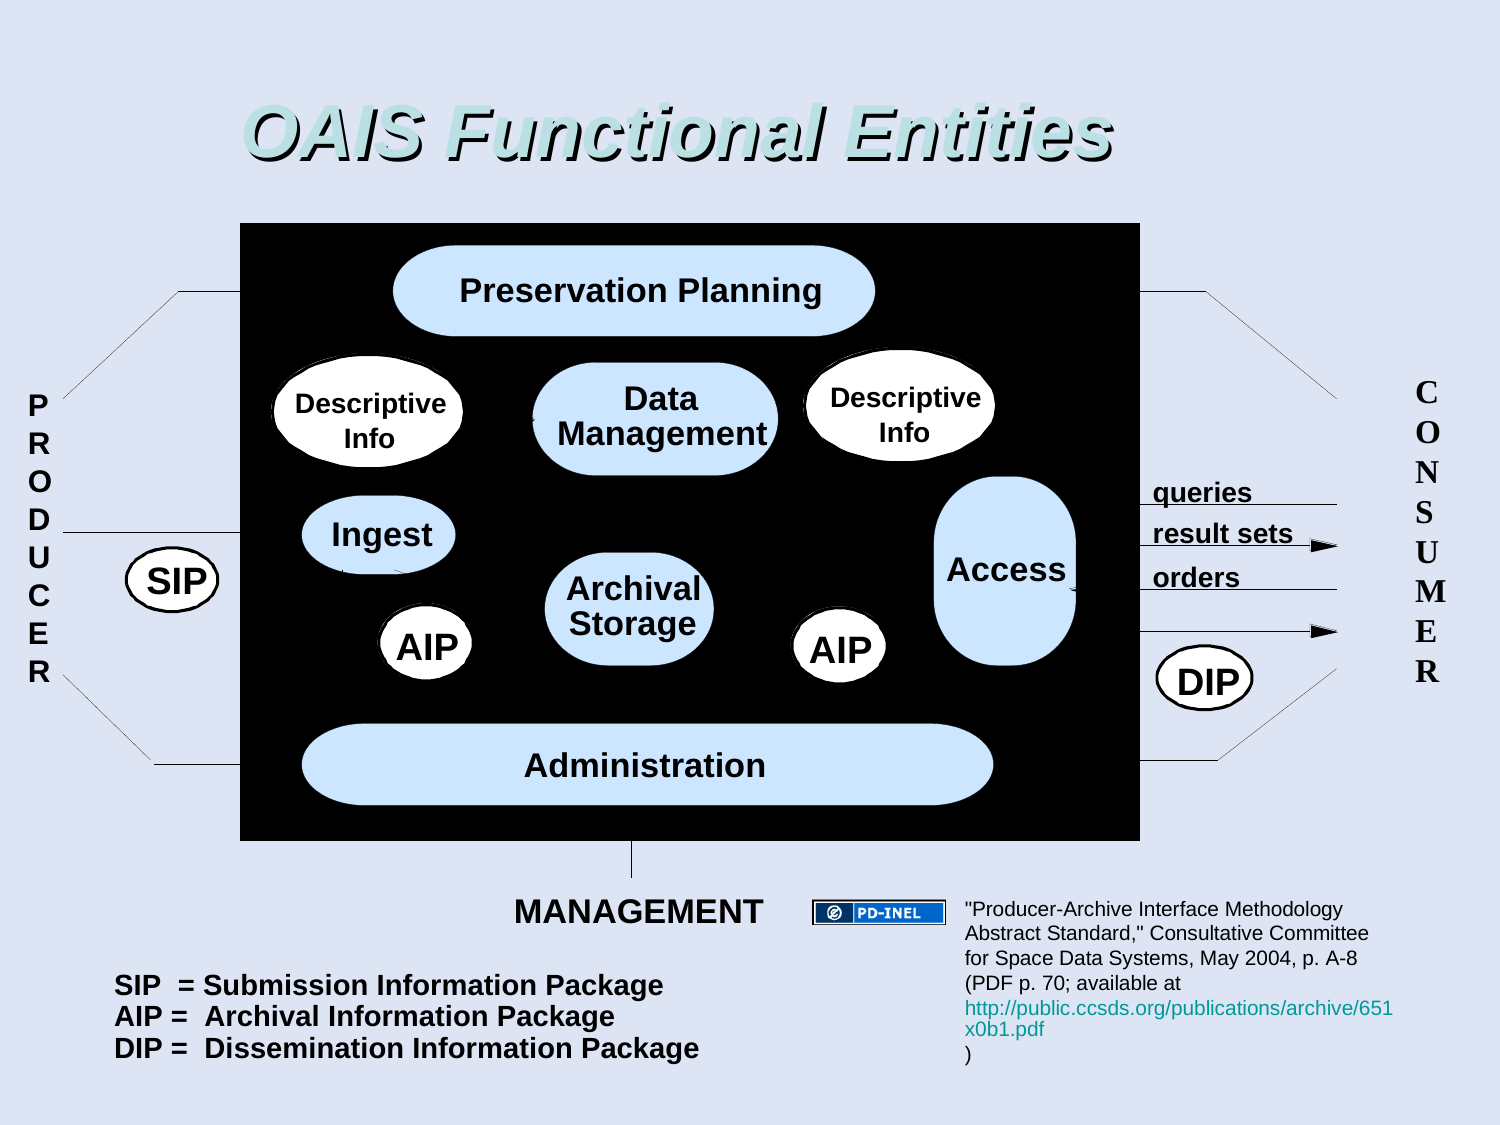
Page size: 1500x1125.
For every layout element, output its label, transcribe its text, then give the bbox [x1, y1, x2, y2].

chart [24, 99, 1401, 982]
text_box OAIS Functional Entities [225, 74, 1130, 181]
text_box C O N S U M E R [1400, 362, 1462, 698]
text_box "Producer-Archive Interface Methodology Abstract Standard," Consultative Committee for Space Data Systems, May 2004, p. A-8 (PDF p. 70; available at http://public.ccsds.org/publications/archive/651x0b1.pdf) [949, 887, 1413, 1053]
picture [812, 899, 946, 925]
text_box SIP = Submission Information Package AIP = Archival Information Package DIP = Dissemination Information Package [99, 962, 716, 1073]
